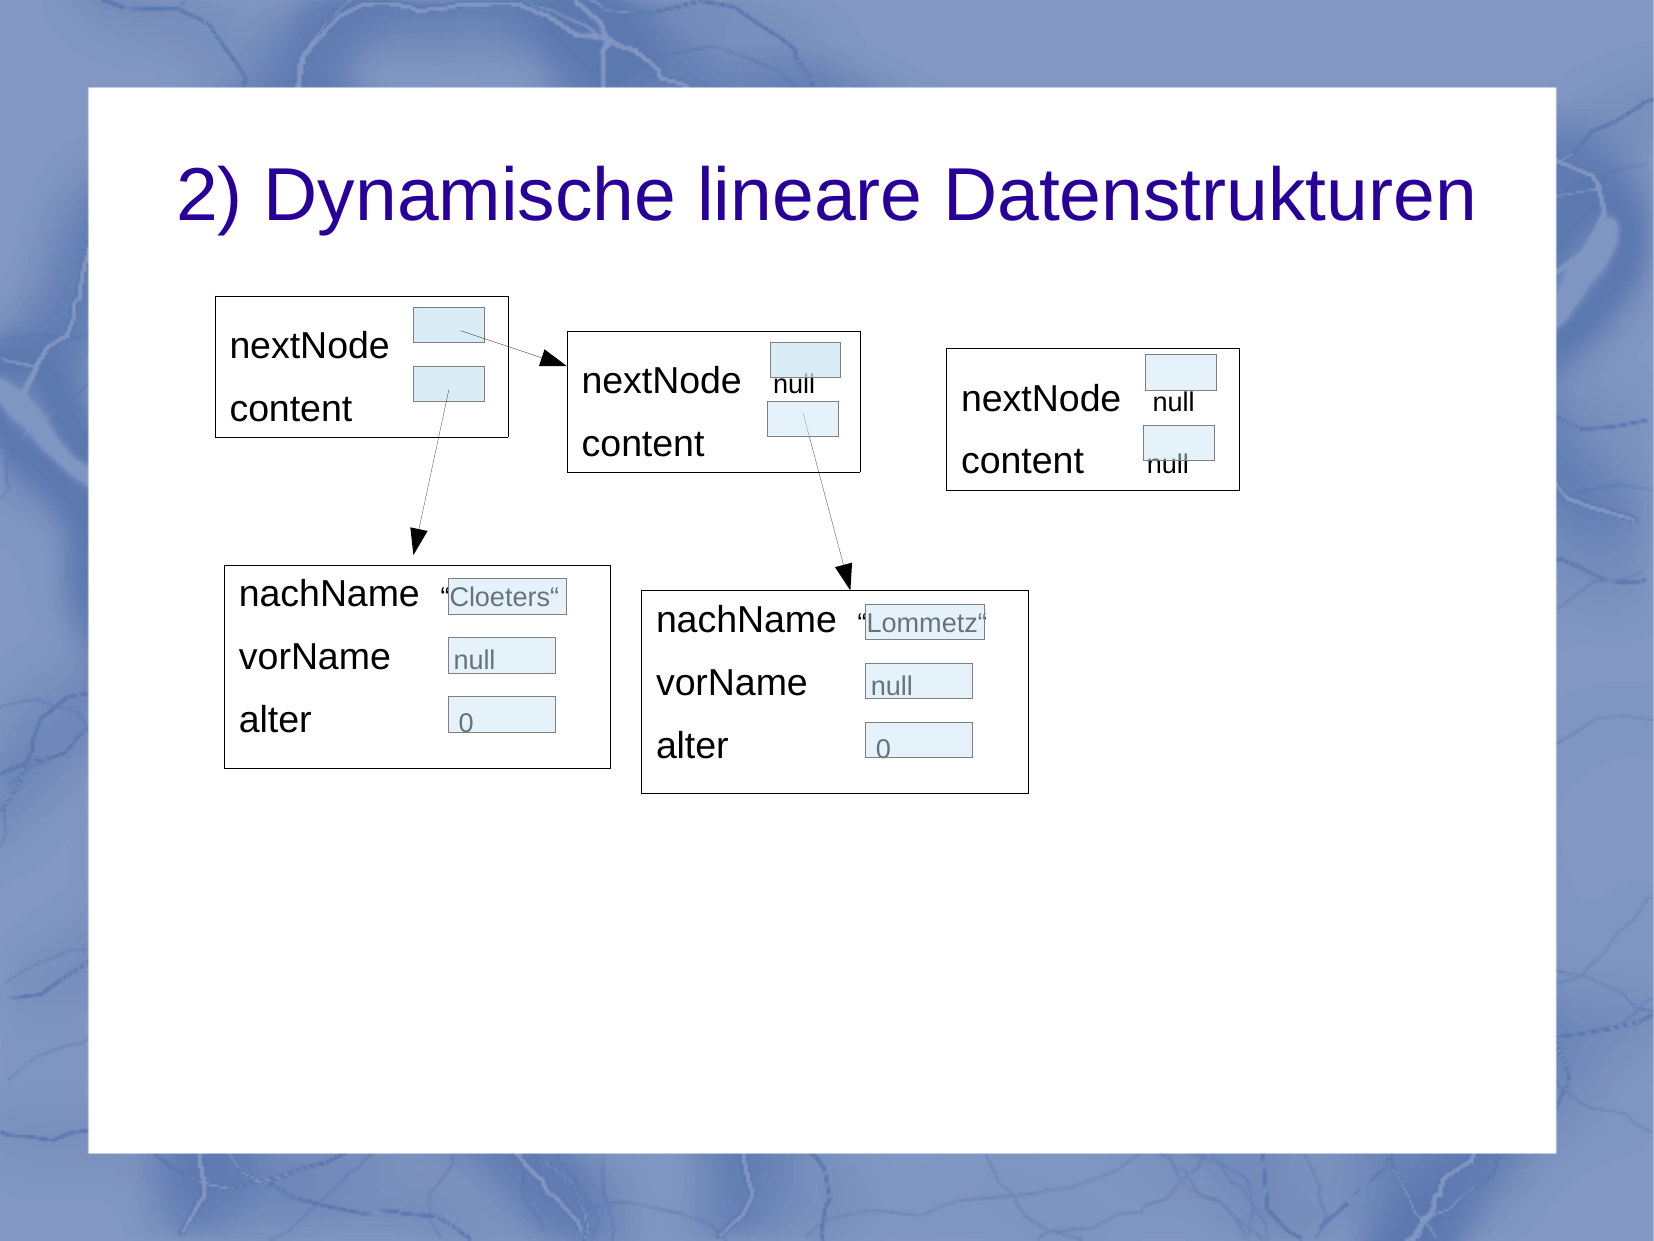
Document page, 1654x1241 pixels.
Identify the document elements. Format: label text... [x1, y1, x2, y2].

text_box [865, 722, 973, 758]
text_box [448, 696, 556, 733]
table_header nachName “Cloeters“ vorName null alter 0 [225, 566, 610, 768]
text_box [865, 663, 973, 699]
text_box [770, 342, 841, 378]
text_box [448, 578, 567, 615]
table_header nextNode content [216, 297, 508, 437]
text_box [1143, 425, 1215, 461]
text_box [865, 604, 985, 640]
text_box [1145, 354, 1217, 391]
title 2) Dynamische lineare Datenstrukturen [118, 90, 1536, 298]
table_header nextNode null content null [947, 349, 1239, 490]
table_header nachName “Lommetz“ vorName null alter 0 [642, 591, 1028, 793]
picture [0, 0, 1654, 1241]
text_box [413, 366, 485, 402]
table_header nextNode null content [568, 332, 860, 472]
text_box [767, 401, 839, 437]
text_box [448, 637, 556, 674]
text_box [413, 307, 485, 343]
